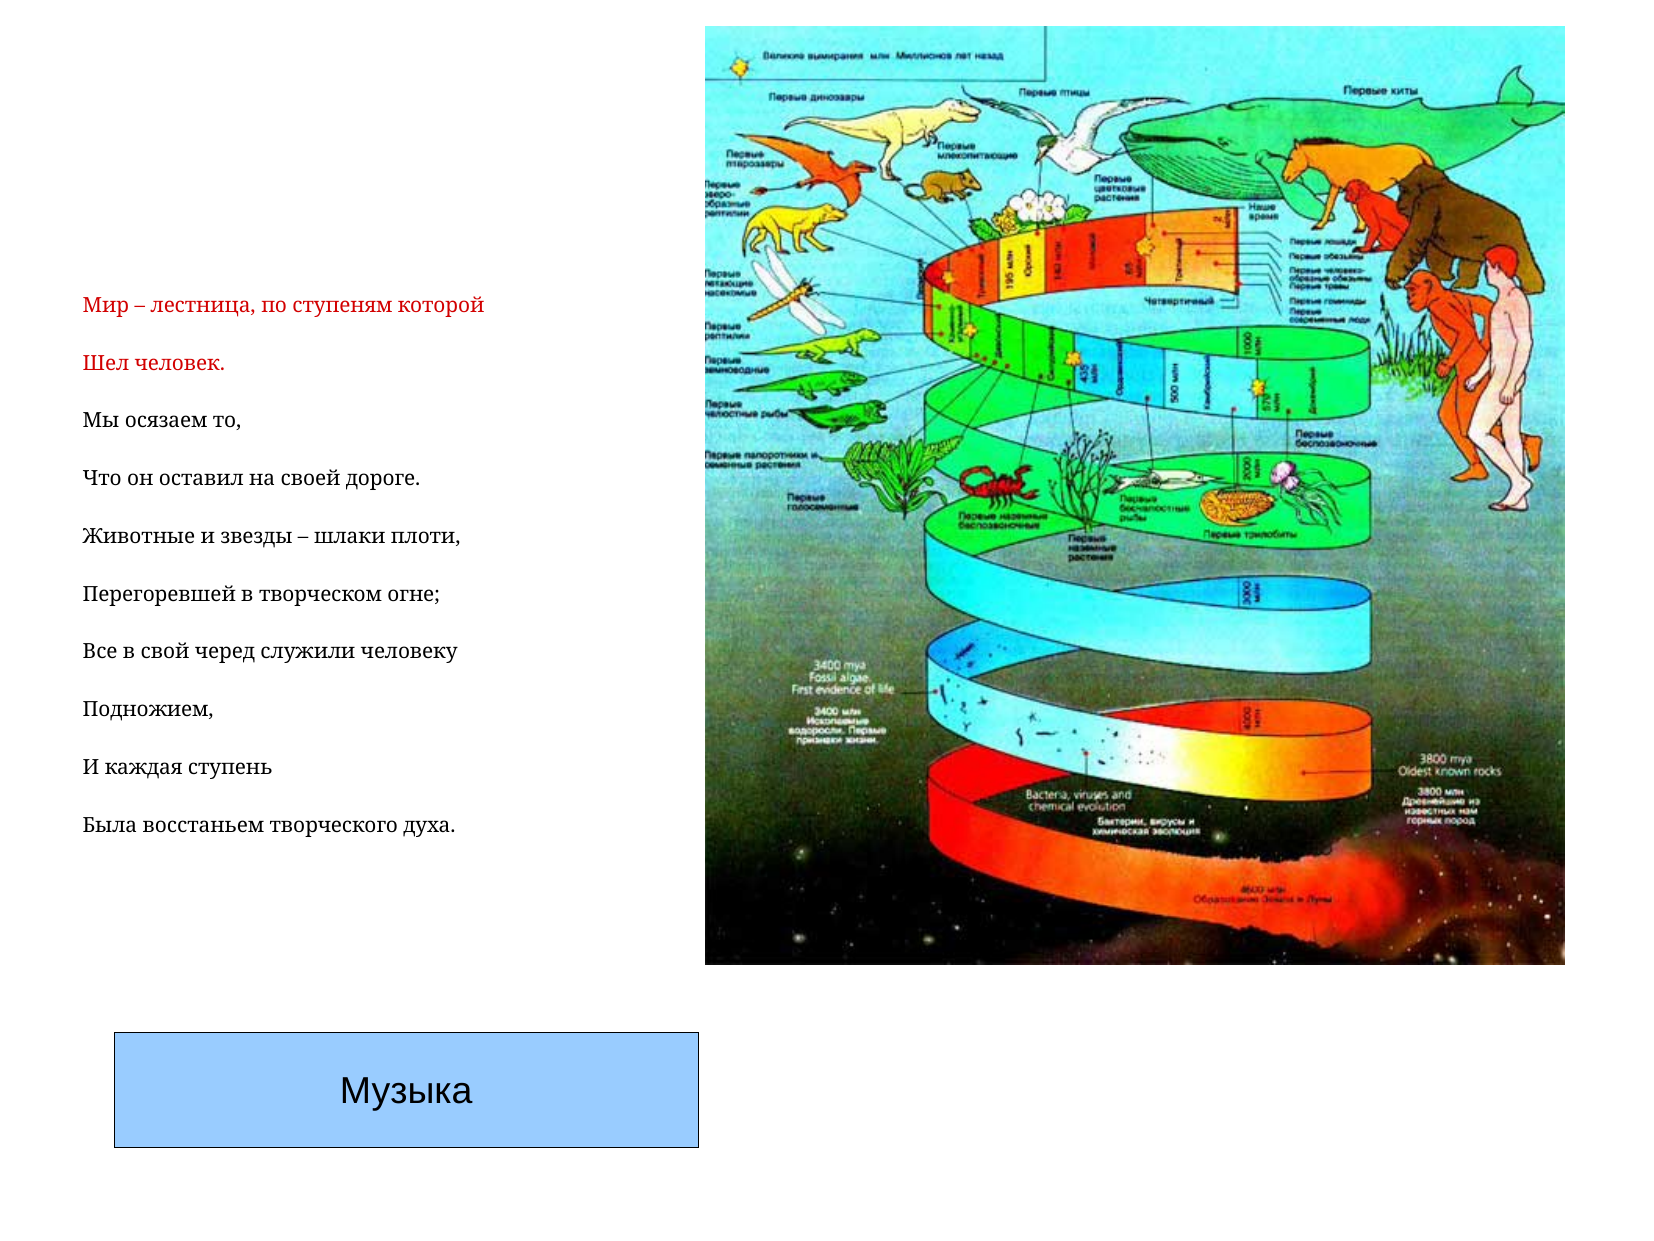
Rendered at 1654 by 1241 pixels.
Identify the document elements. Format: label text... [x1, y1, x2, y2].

text_box Музыка [114, 1032, 699, 1148]
picture [705, 26, 1565, 965]
list Мир – лестница, по ступеням которой Шел человек. Мы осязаем то, Что он оставил на своей дороге. Животные и звезды – шлаки плоти, Перегоревшей в творческом огне; Все в свой черед служили человеку Подножием, И каждая ступень Была восстаньем творческого духа. [82, 290, 677, 1109]
